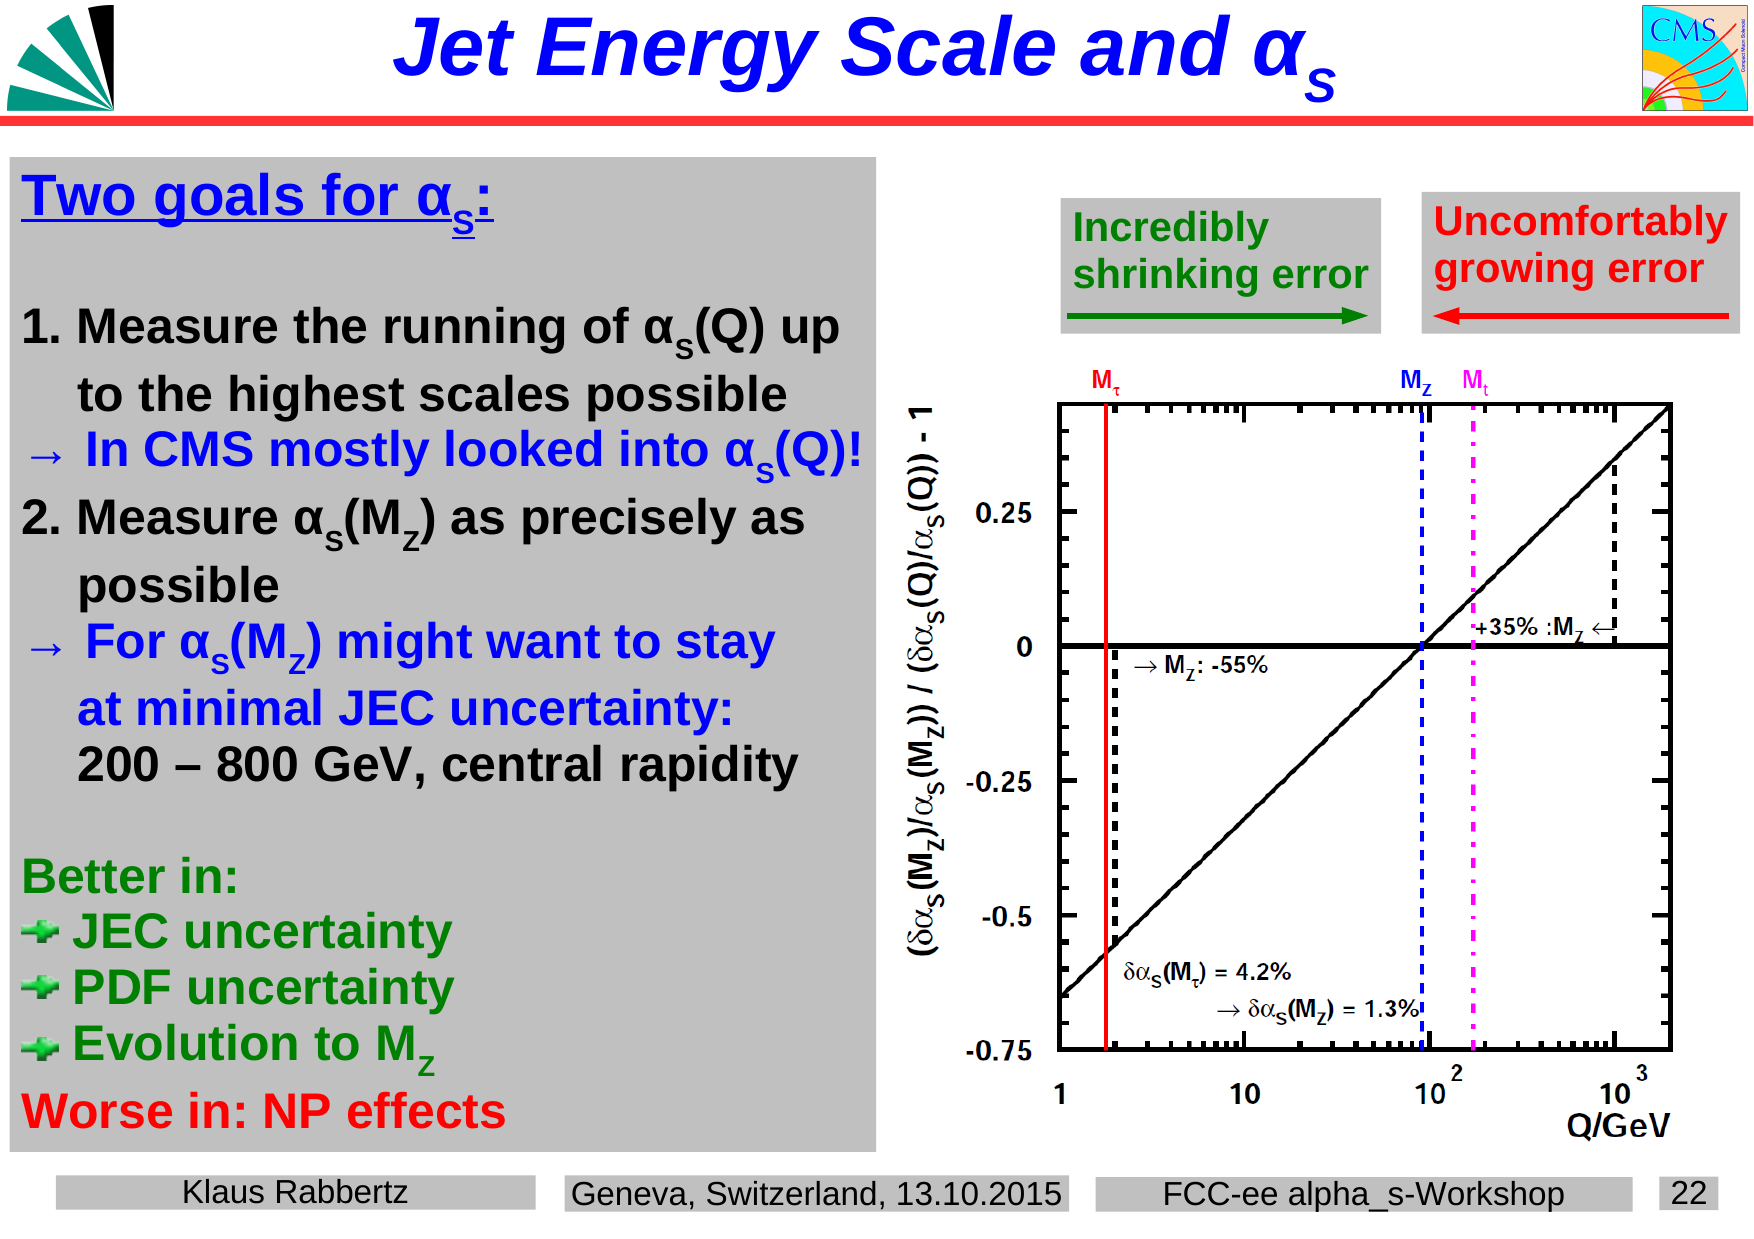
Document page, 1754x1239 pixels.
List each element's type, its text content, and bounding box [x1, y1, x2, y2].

text_box Two goals for αS: 1. Measure the running of αS(Q) up to the highest scales possible → In CMS mostly looked into αS(Q)! 2. Measure αS(MZ) as precisely as possible → For αS(MZ) might want to stay at minimal JEC uncertainty: 200 – 800 GeV, central rapidity Better in: JEC uncertainty PDF uncertainty Evolution to MZ Worse in: NP effects [9, 157, 876, 1152]
text_box Incredibly shrinking error [1060, 198, 1382, 334]
text_box Uncomfortably growing error [1421, 191, 1740, 334]
title Jet Energy Scale and αS [123, 0, 1606, 114]
picture [7, 5, 114, 112]
picture [1642, 5, 1748, 111]
picture [898, 365, 1685, 1146]
